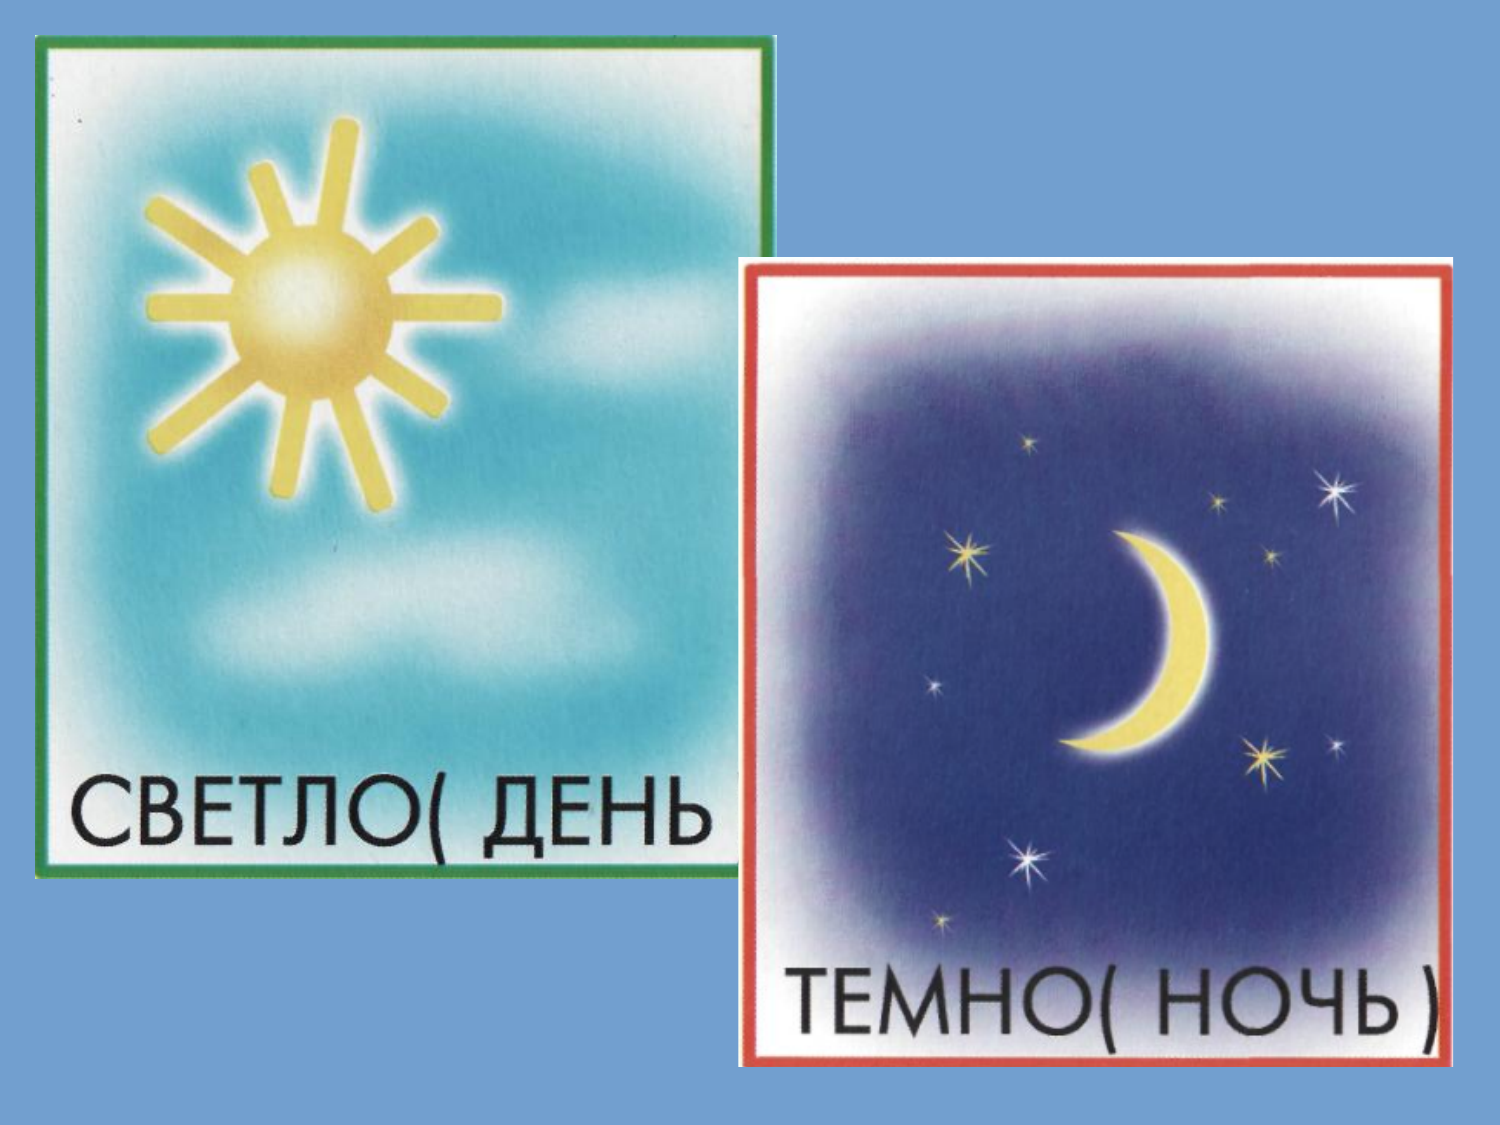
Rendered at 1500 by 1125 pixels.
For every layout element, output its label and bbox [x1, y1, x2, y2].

picture [35, 35, 1454, 1067]
